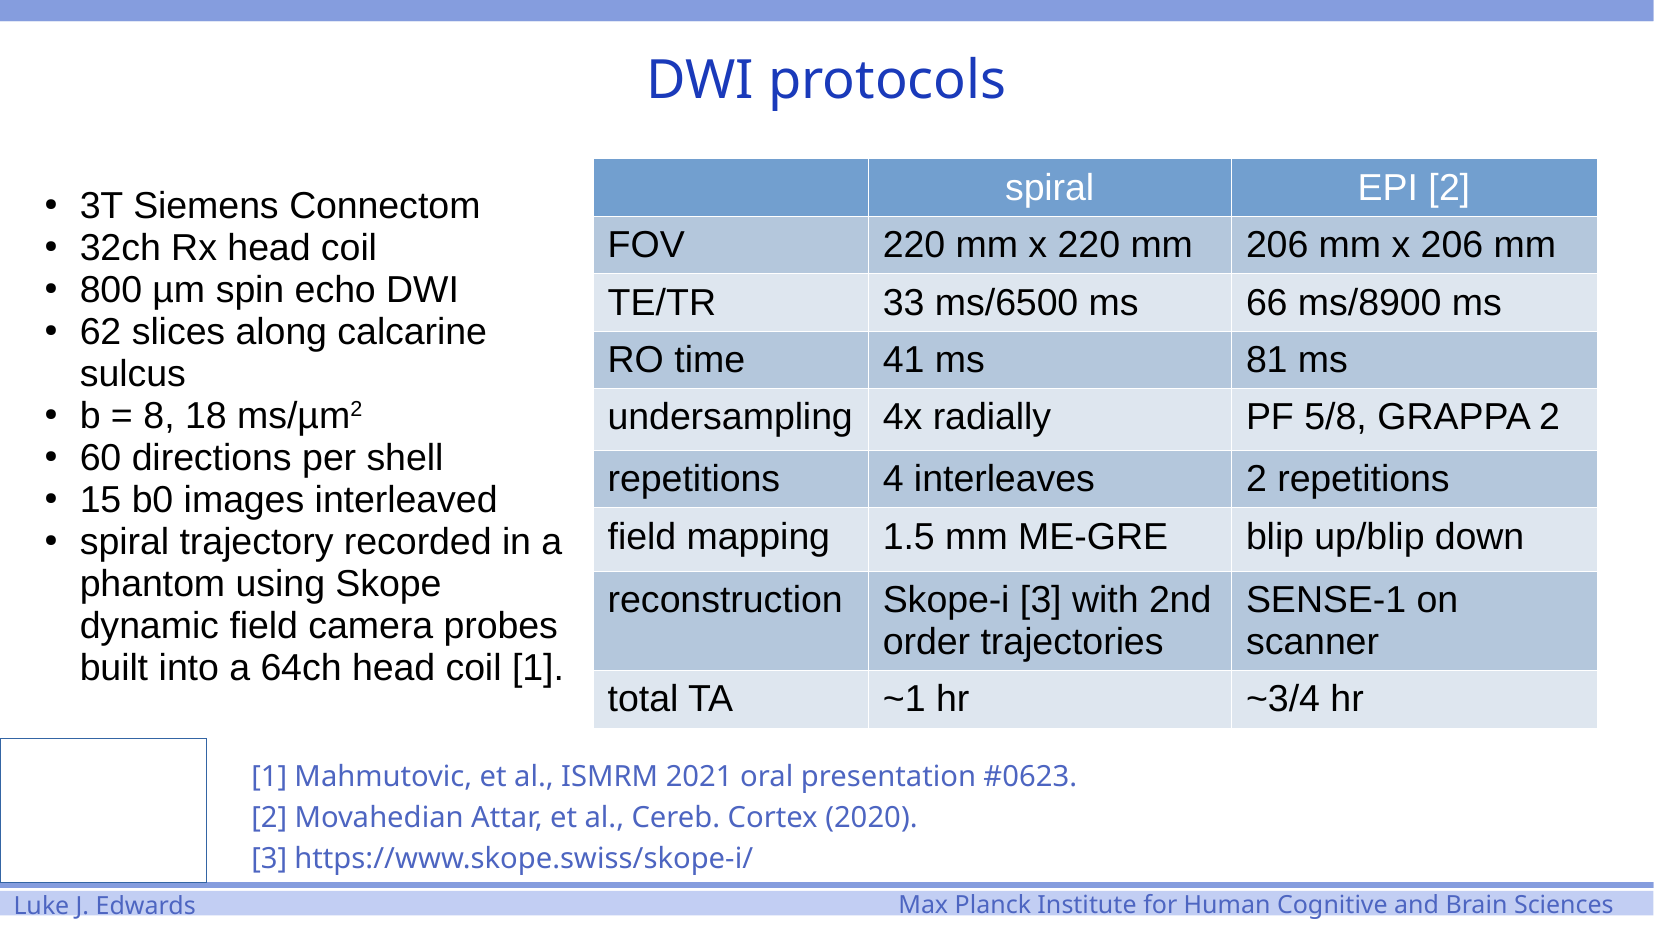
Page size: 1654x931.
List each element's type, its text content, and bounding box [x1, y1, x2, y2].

table_cell blip up/blip down [1232, 508, 1597, 571]
table_cell 220 mm x 220 mm [869, 217, 1231, 273]
table_cell RO time [594, 332, 868, 388]
table_cell field mapping [594, 508, 868, 571]
table_cell 4 interleaves [869, 451, 1231, 507]
table_cell 66 ms/8900 ms [1232, 274, 1597, 331]
table_cell repetitions [594, 451, 868, 507]
table_cell ~3/4 hr [1232, 671, 1597, 728]
table_cell total TA [594, 671, 868, 728]
table_cell ~1 hr [869, 671, 1231, 728]
list [1] Mahmutovic, et al., ISMRM 2021 oral presentation #0623. [2] Movahedian Attar, et al., Cereb. Cortex (2020). [3] https://www.skope.swiss/skope-i/ [236, 750, 1625, 892]
table_cell PF 5/8, GRAPPA 2 [1232, 389, 1597, 450]
table_cell 81 ms [1232, 332, 1597, 388]
table_cell Skope-i [3] with 2nd order trajectories [869, 572, 1231, 670]
table_header [594, 159, 868, 216]
table_header spiral [869, 159, 1231, 216]
table_cell 33 ms/6500 ms [869, 274, 1231, 331]
table_cell 2 repetitions [1232, 451, 1597, 507]
table_cell 206 mm x 206 mm [1232, 217, 1597, 273]
table_cell FOV [594, 217, 868, 273]
table_cell 41 ms [869, 332, 1231, 388]
title DWI protocols [82, 37, 1571, 126]
table_cell 4x radially [869, 389, 1231, 450]
table_cell TE/TR [594, 274, 868, 331]
table_cell reconstruction [594, 572, 868, 670]
table_cell undersampling [594, 389, 868, 450]
table_cell SENSE-1 on scanner [1232, 572, 1597, 670]
text_box 3T Siemens Connectom 32ch Rx head coil 800 µm spin echo DWI 62 slices along calcarine sulcus b = 8, 18 ms/µm2 60 directions per shell 15 b0 images interleaved spiral trajectory recorded in a phantom using Skope dynamic field camera probes built into a 64ch head coil [1]. [29, 177, 591, 709]
table_header EPI [2] [1232, 159, 1597, 216]
table_cell 1.5 mm ME-GRE [869, 508, 1231, 571]
